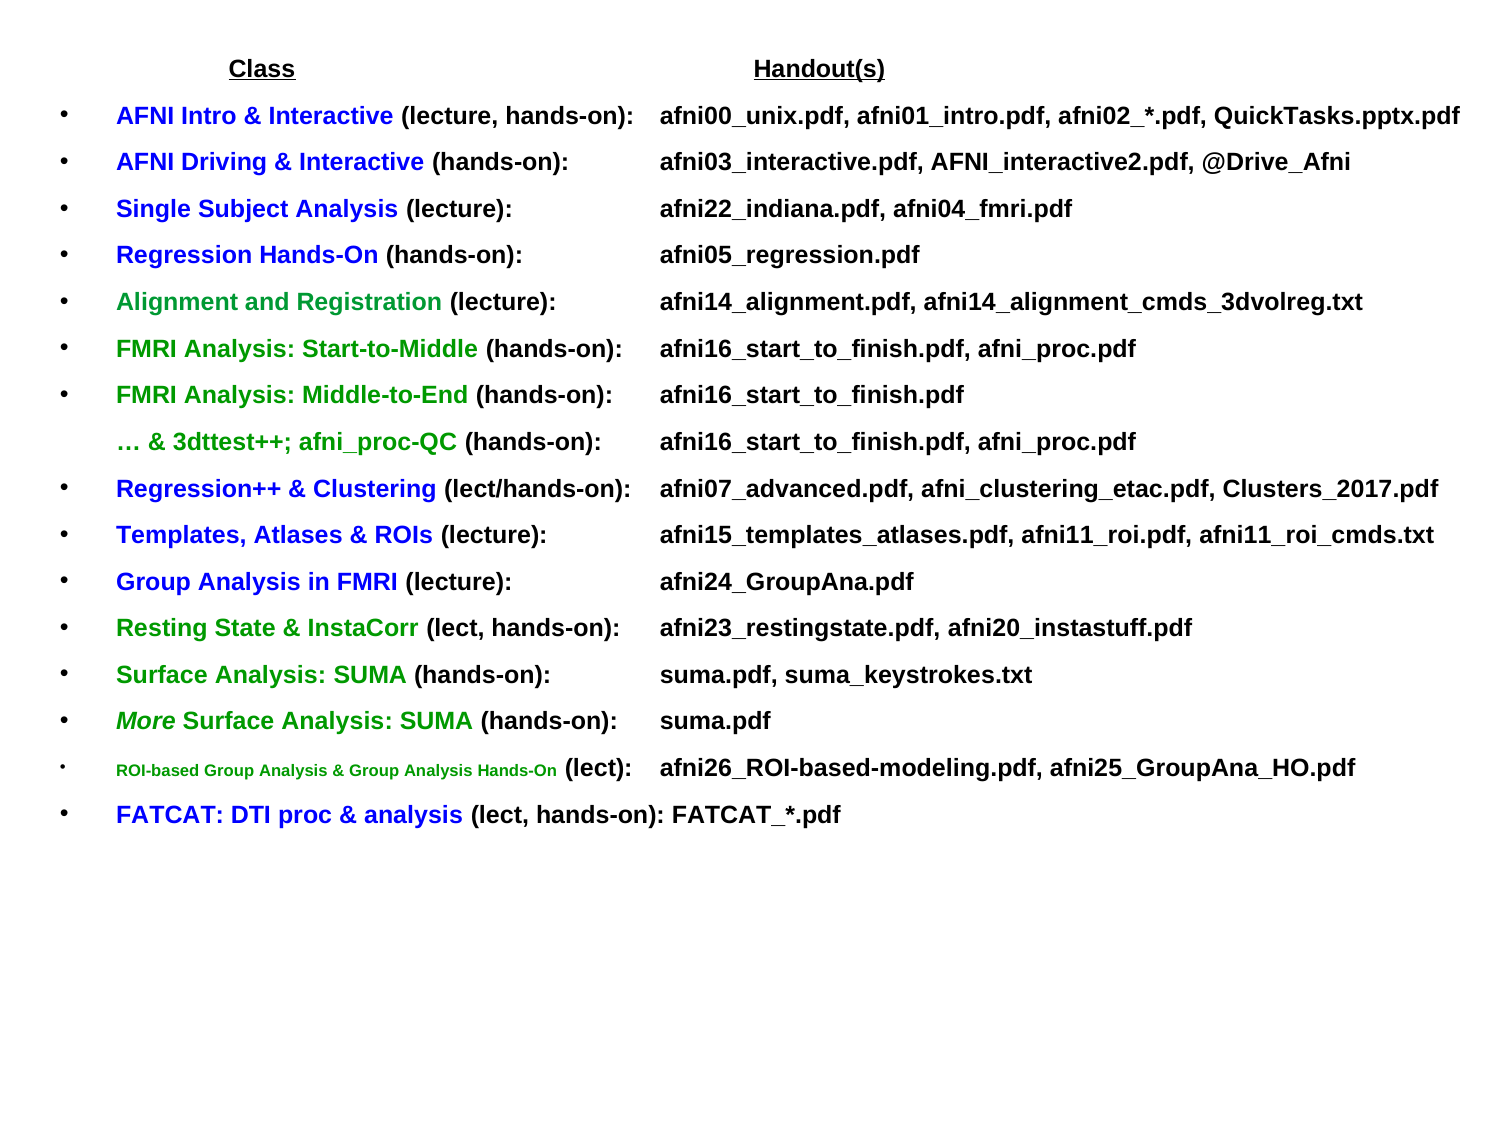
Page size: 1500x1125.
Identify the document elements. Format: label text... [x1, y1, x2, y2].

list Class Handout(s) AFNI Intro & Interactive (lecture, hands-on): afni00_unix.pdf, afni01_intro.pdf, afni02_*.pdf, QuickTasks.pptx.pdf AFNI Driving & Interactive (hands-on): afni03_interactive.pdf, AFNI_interactive2.pdf, @Drive_Afni Single Subject Analysis (lecture): afni22_indiana.pdf, afni04_fmri.pdf Regression Hands-On (hands-on): afni05_regression.pdf Alignment and Registration (lecture): afni14_alignment.pdf, afni14_alignment_cmds_3dvolreg.txt FMRI Analysis: Start-to-Middle (hands-on): afni16_start_to_finish.pdf, afni_proc.pdf FMRI Analysis: Middle-to-End (hands-on): afni16_start_to_finish.pdf … & 3dttest++; afni_proc-QC (hands-on): afni16_start_to_finish.pdf, afni_proc.pdf Regression++ & Clustering (lect/hands-on): afni07_advanced.pdf, afni_clustering_etac.pdf, Clusters_2017.pdf Templates, Atlases & ROIs (lecture): afni15_templates_atlases.pdf, afni11_roi.pdf, afni11_roi_cmds.txt Group Analysis in FMRI (lecture): afni24_GroupAna.pdf Resting State & InstaCorr (lect, hands-on): afni23_restingstate.pdf, afni20_instastuff.pdf Surface Analysis: SUMA (hands-on): suma.pdf, suma_keystrokes.txt More Surface Analysis: SUMA (hands-on): suma.pdf ROI-based Group Analysis & Group Analysis Hands-On (lect): afni26_ROI-based-modeling.pdf, afni25_GroupAna_HO.pdf FATCAT: DTI proc & analysis (lect, hands-on): FATCAT_*.pdf [45, 45, 1500, 1125]
